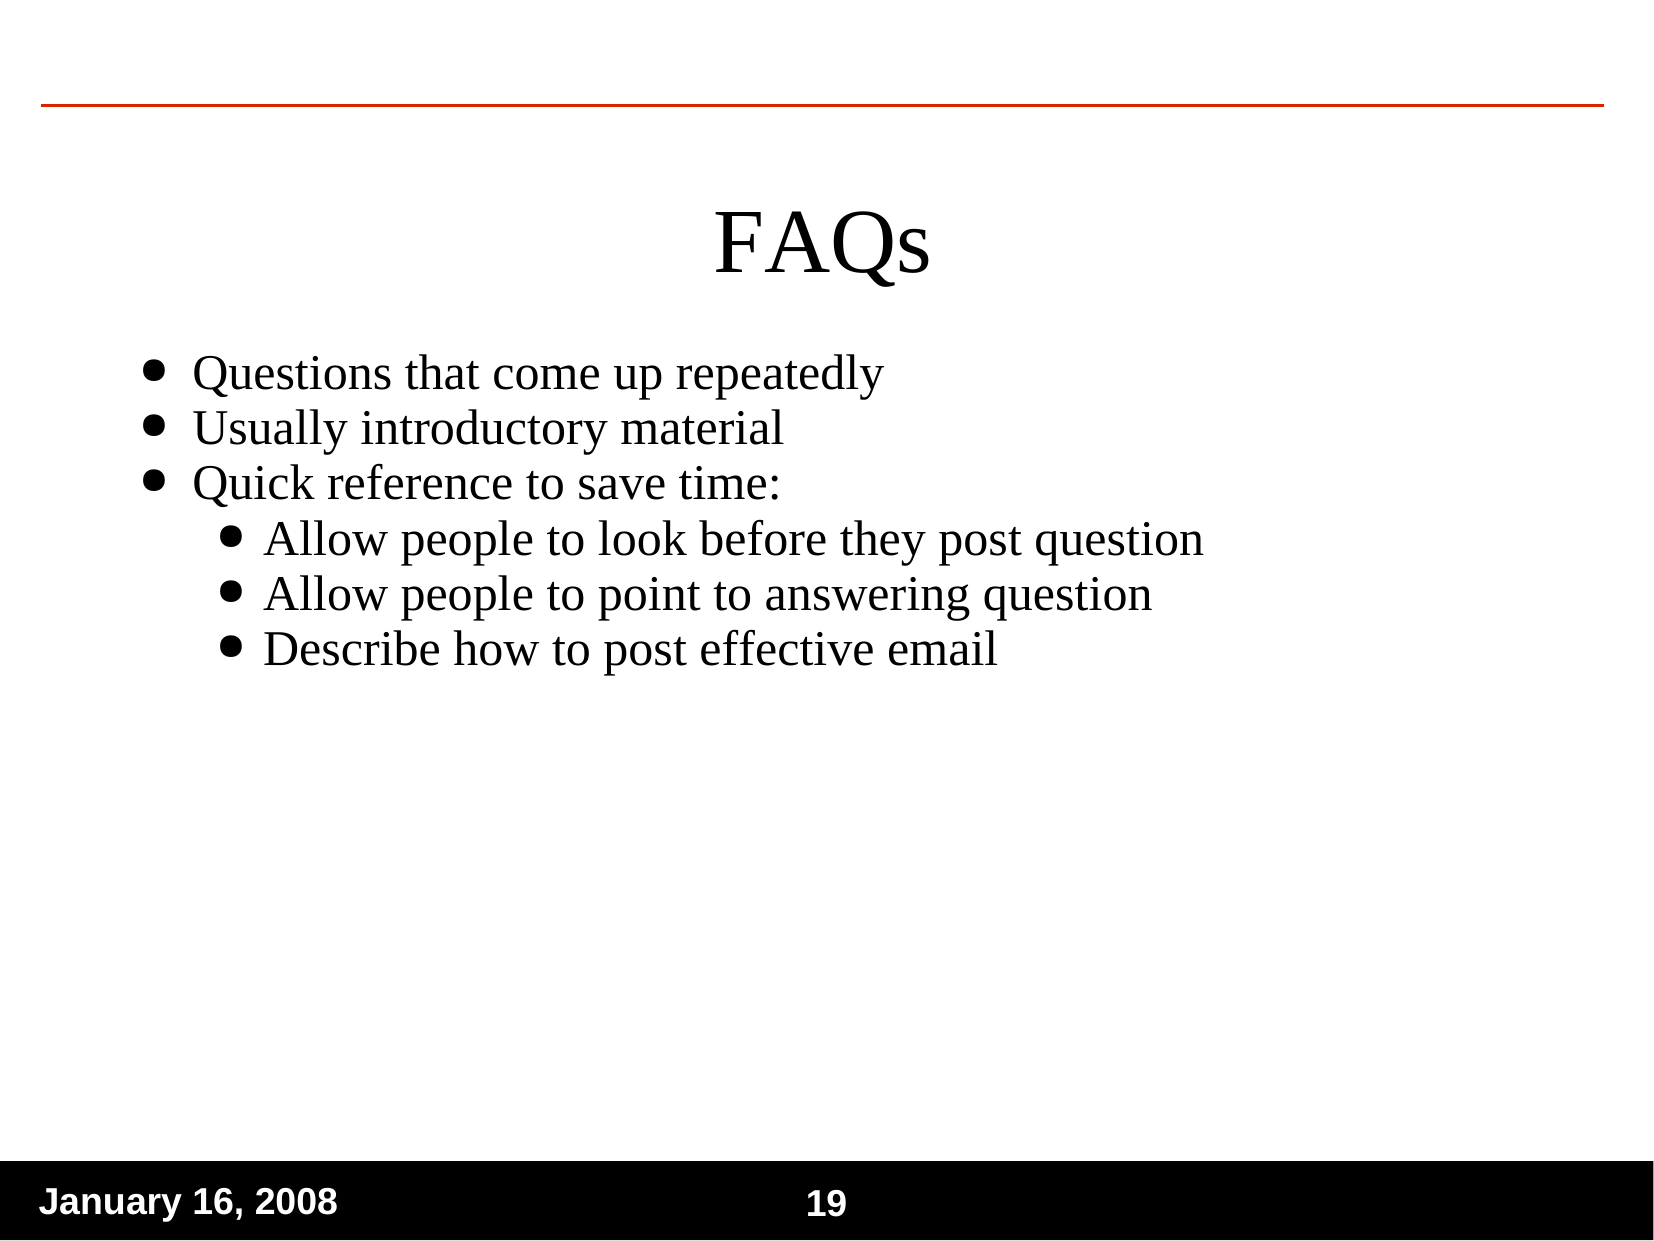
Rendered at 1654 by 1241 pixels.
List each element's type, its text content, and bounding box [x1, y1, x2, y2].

list Questions that come up repeatedly Usually introductory material Quick reference to save time: Allow people to look before they post question Allow people to point to answering question Describe how to post effective email [121, 344, 1534, 1127]
title FAQs [117, 137, 1530, 346]
